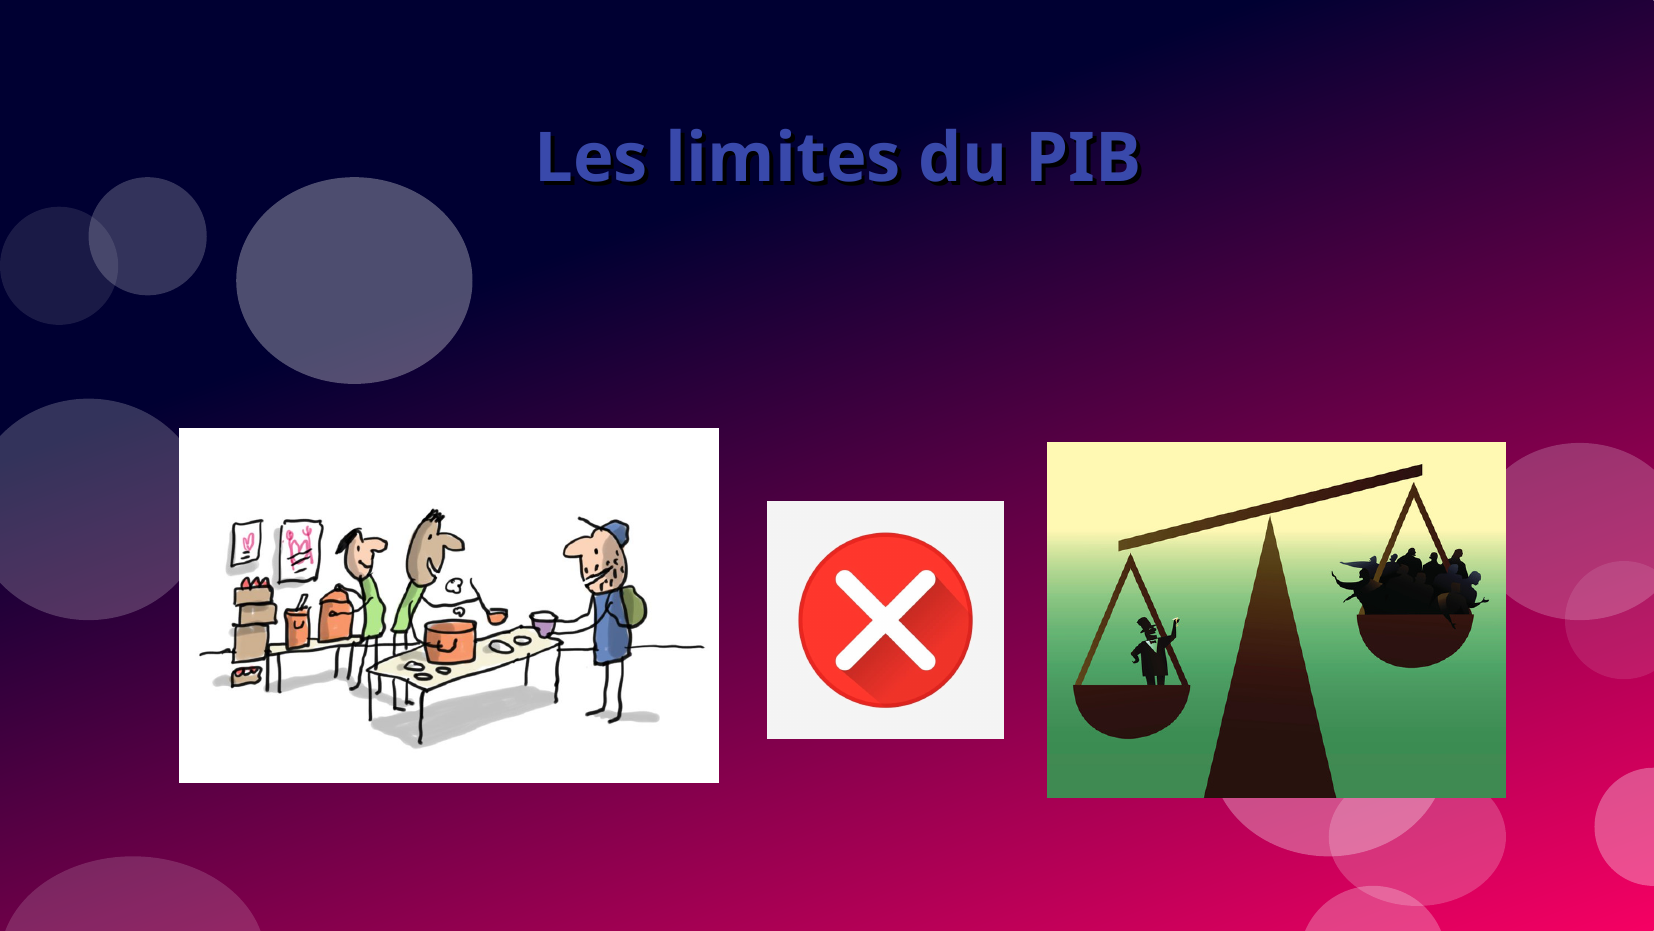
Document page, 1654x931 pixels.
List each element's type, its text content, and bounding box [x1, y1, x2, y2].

picture [179, 428, 719, 783]
title Les limites du PIB [100, 73, 1577, 237]
picture [767, 501, 1004, 739]
picture [1047, 442, 1506, 798]
